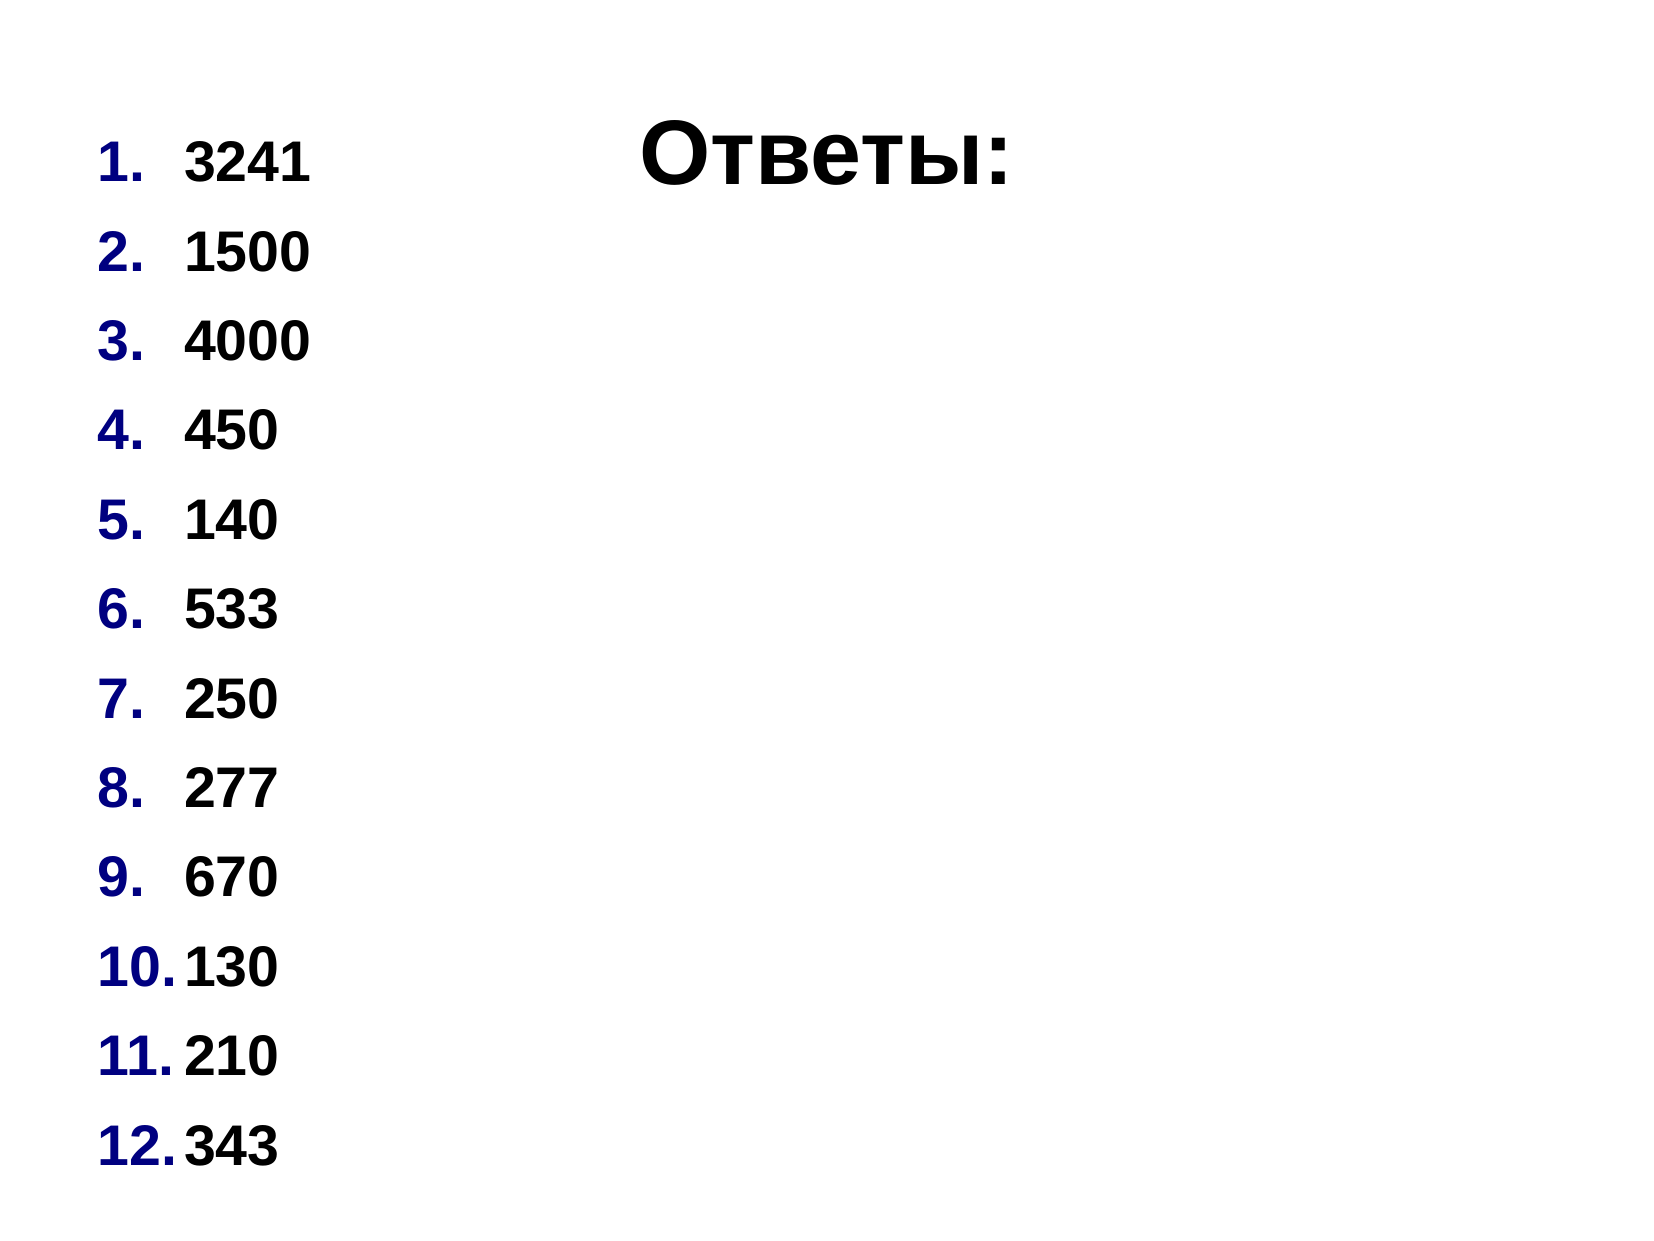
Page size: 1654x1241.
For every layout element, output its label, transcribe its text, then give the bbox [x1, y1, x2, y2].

title Ответы: [82, 49, 1571, 257]
list 3241 1500 4000 450 140 533 250 277 670 130 210 343 [82, 129, 809, 1182]
